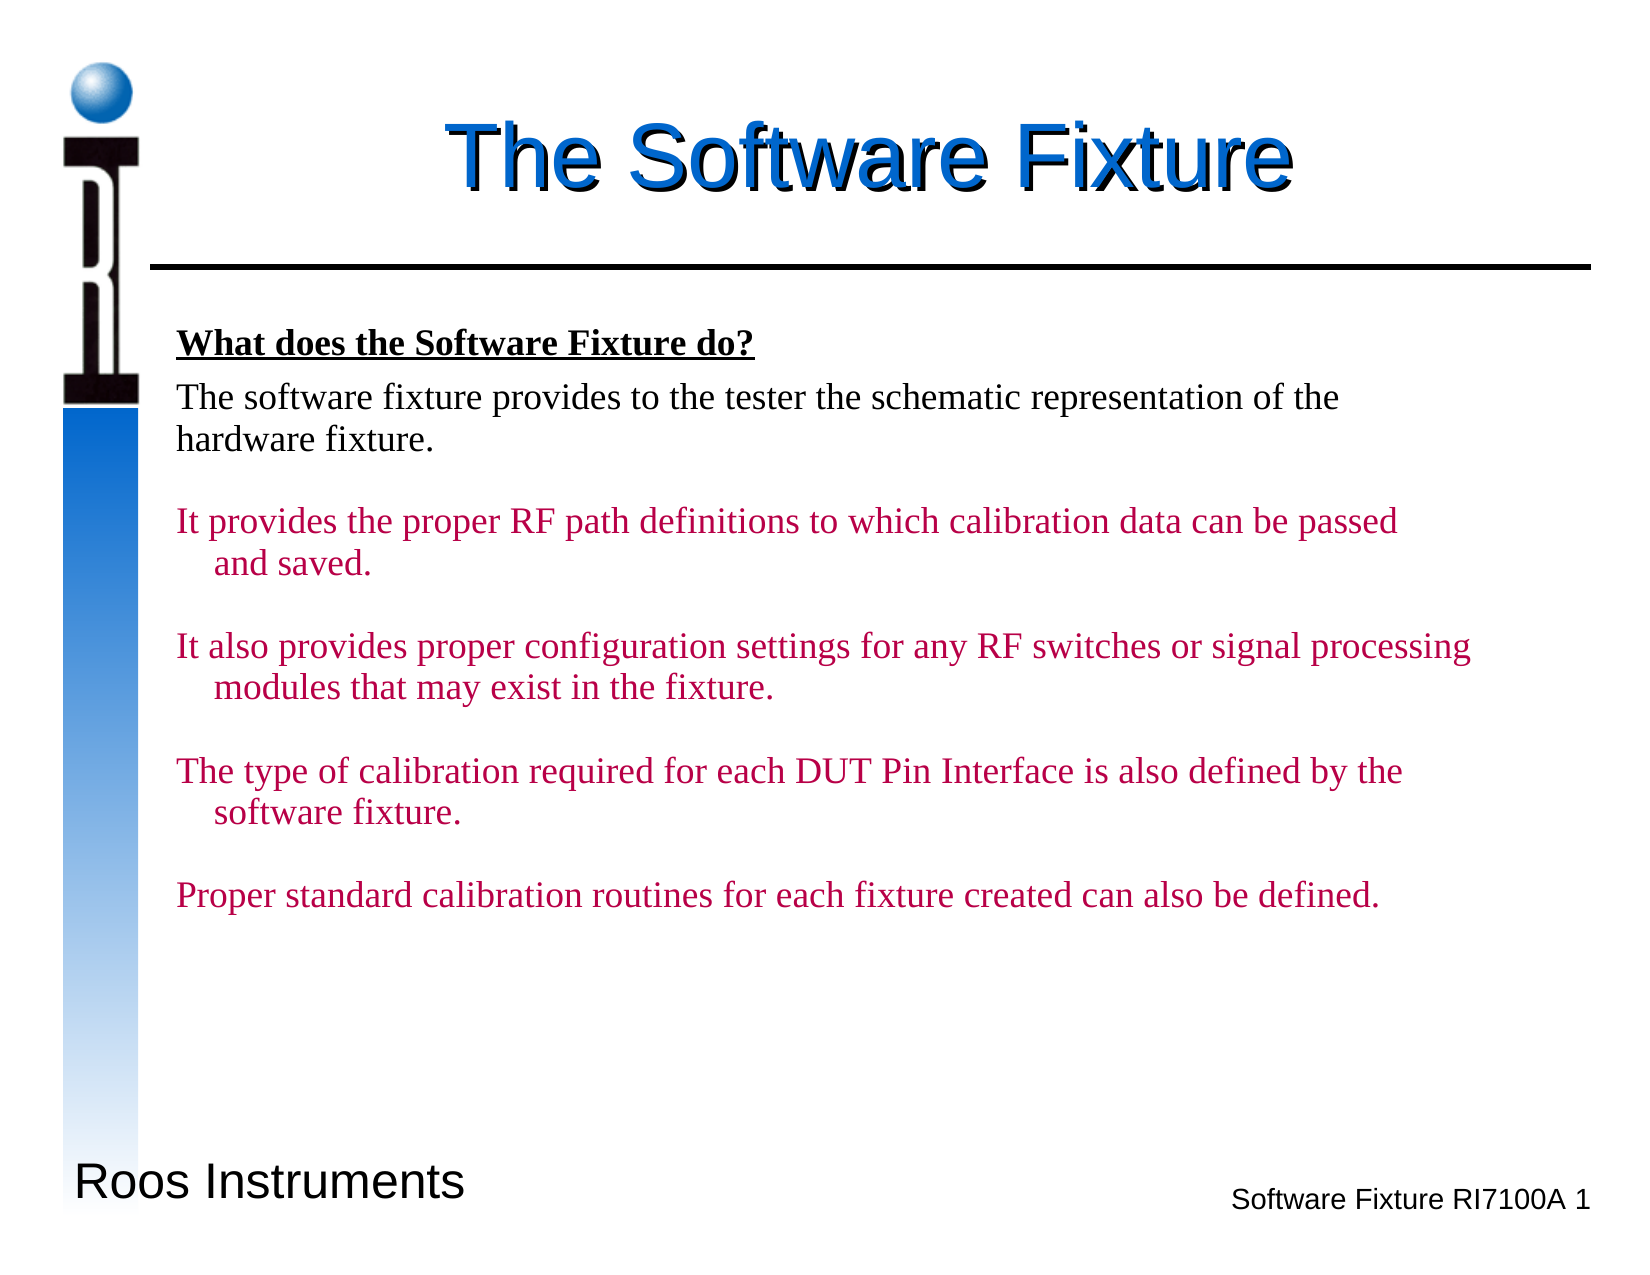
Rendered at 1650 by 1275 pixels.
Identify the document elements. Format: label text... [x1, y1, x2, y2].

title The Software Fixture [147, 59, 1591, 253]
picture [59, 59, 144, 411]
text_box What does the Software Fixture do? The software fixture provides to the tester the schematic representation of the hardware fixture. It provides the proper RF path definitions to which calibration data can be passed and saved. It also provides proper configuration settings for any RF switches or signal processing modules that may exist in the fixture. The type of calibration required for each DUT Pin Interface is also defined by the software fixture. Proper standard calibration routines for each fixture created can also be defined. [161, 314, 1579, 1078]
